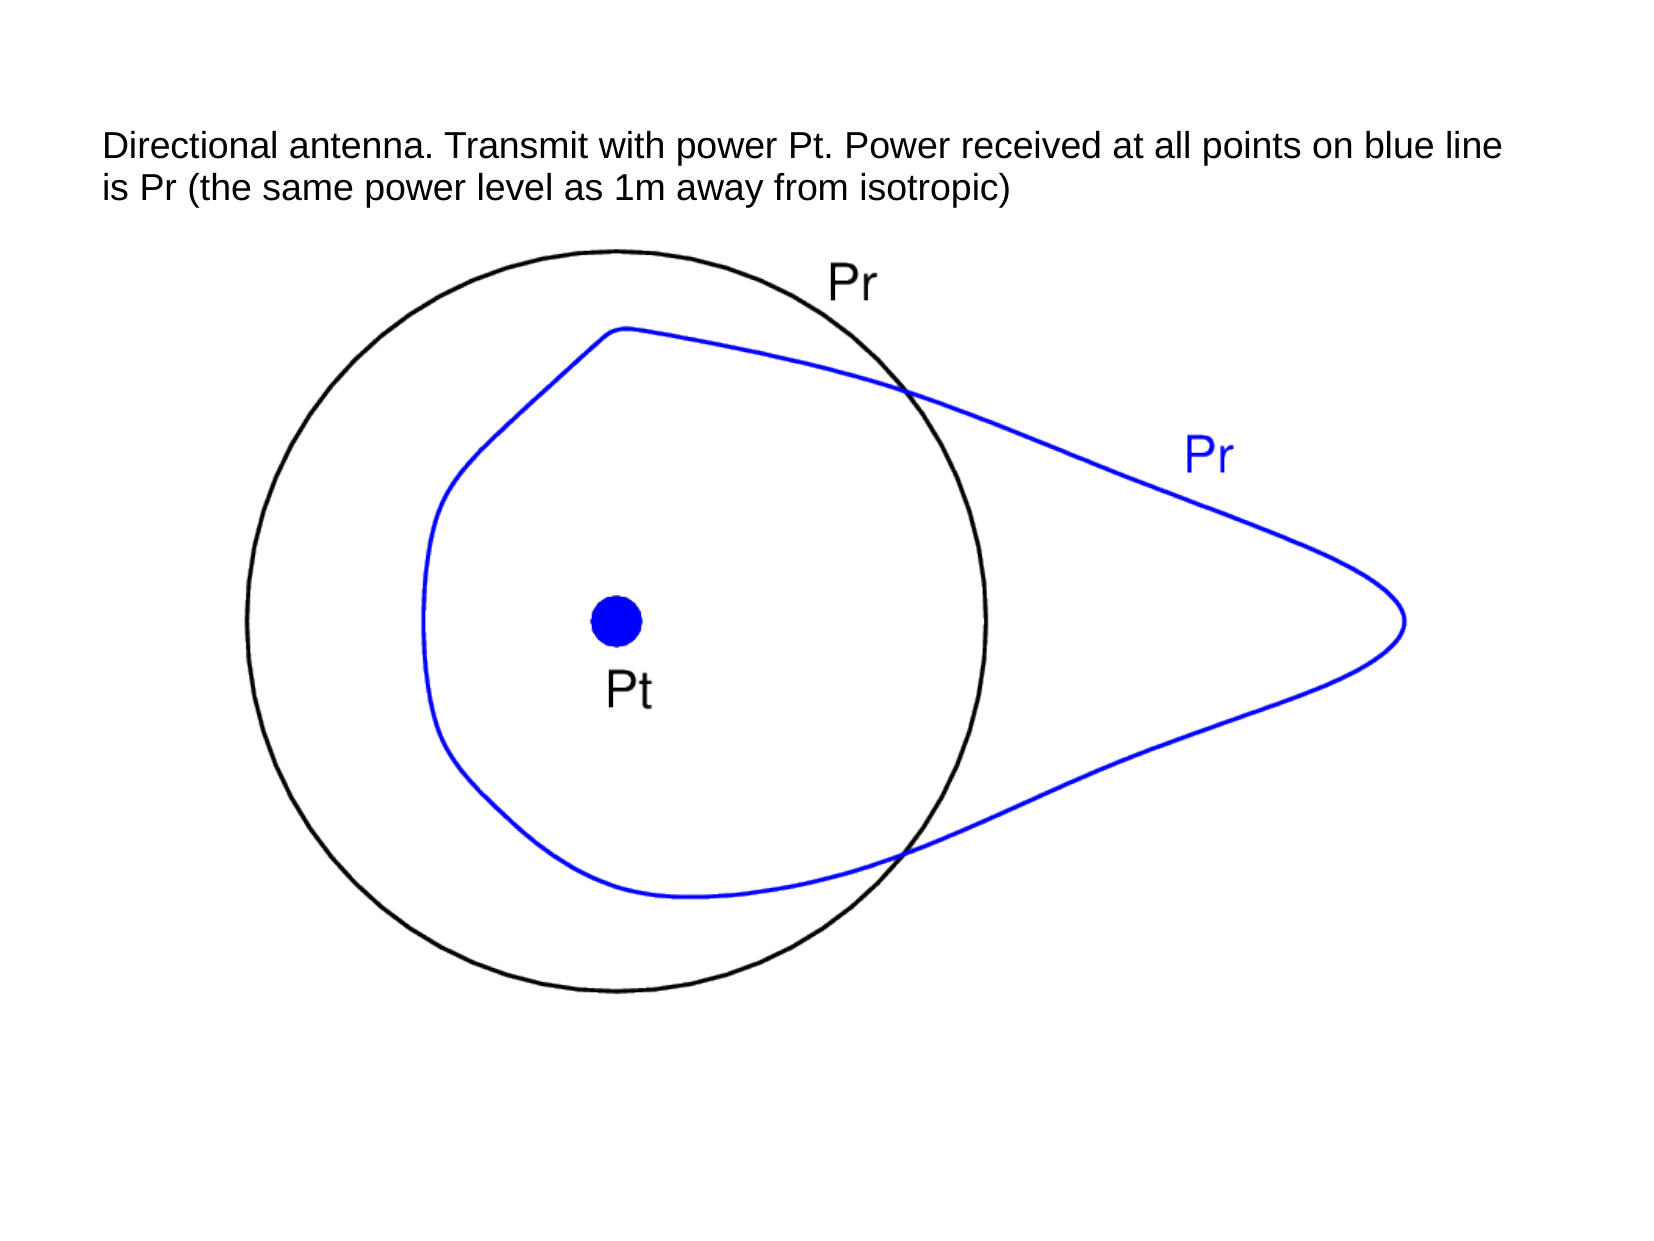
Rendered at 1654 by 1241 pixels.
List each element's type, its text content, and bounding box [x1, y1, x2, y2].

picture [243, 243, 1411, 996]
text_box Directional antenna. Transmit with power Pt. Power received at all points on blue line is Pr (the same power level as 1m away from isotropic) [87, 117, 1519, 217]
